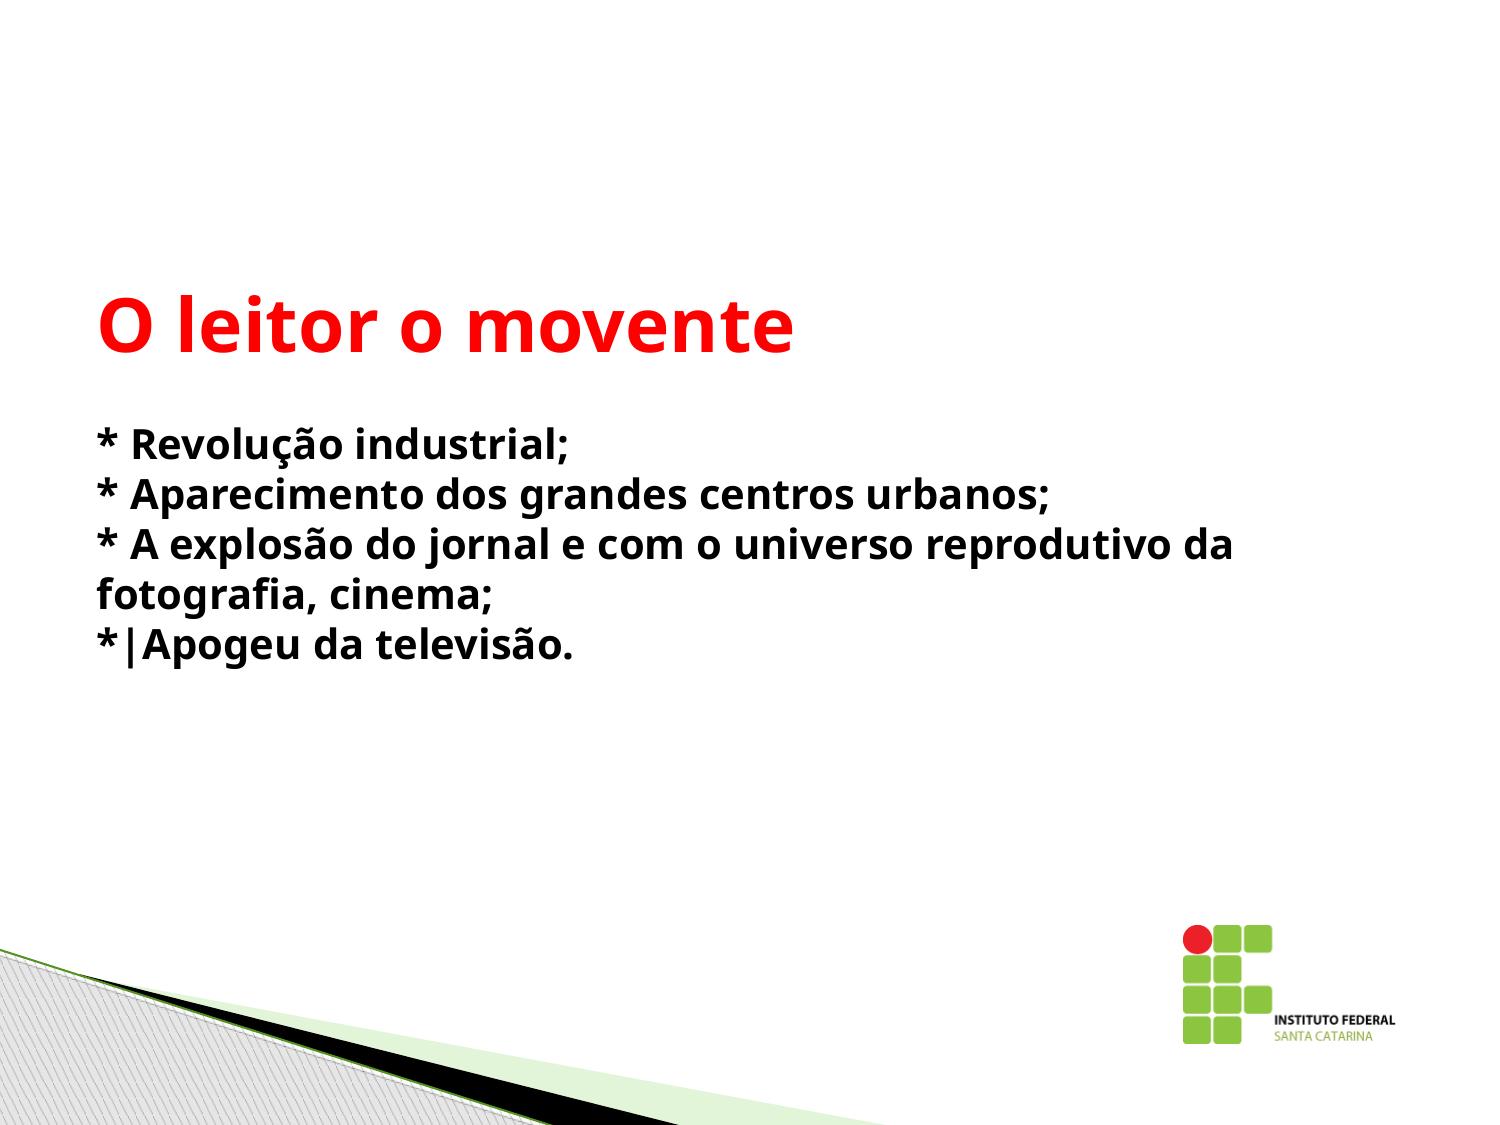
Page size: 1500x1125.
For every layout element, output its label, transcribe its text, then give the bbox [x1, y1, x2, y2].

picture [1183, 925, 1396, 1044]
title O leitor o movente * Revolução industrial; * Aparecimento dos grandes centros urbanos; * A explosão do jornal e com o universo reprodutivo da fotografia, cinema; *|Apogeu da televisão. [82, 47, 1432, 898]
